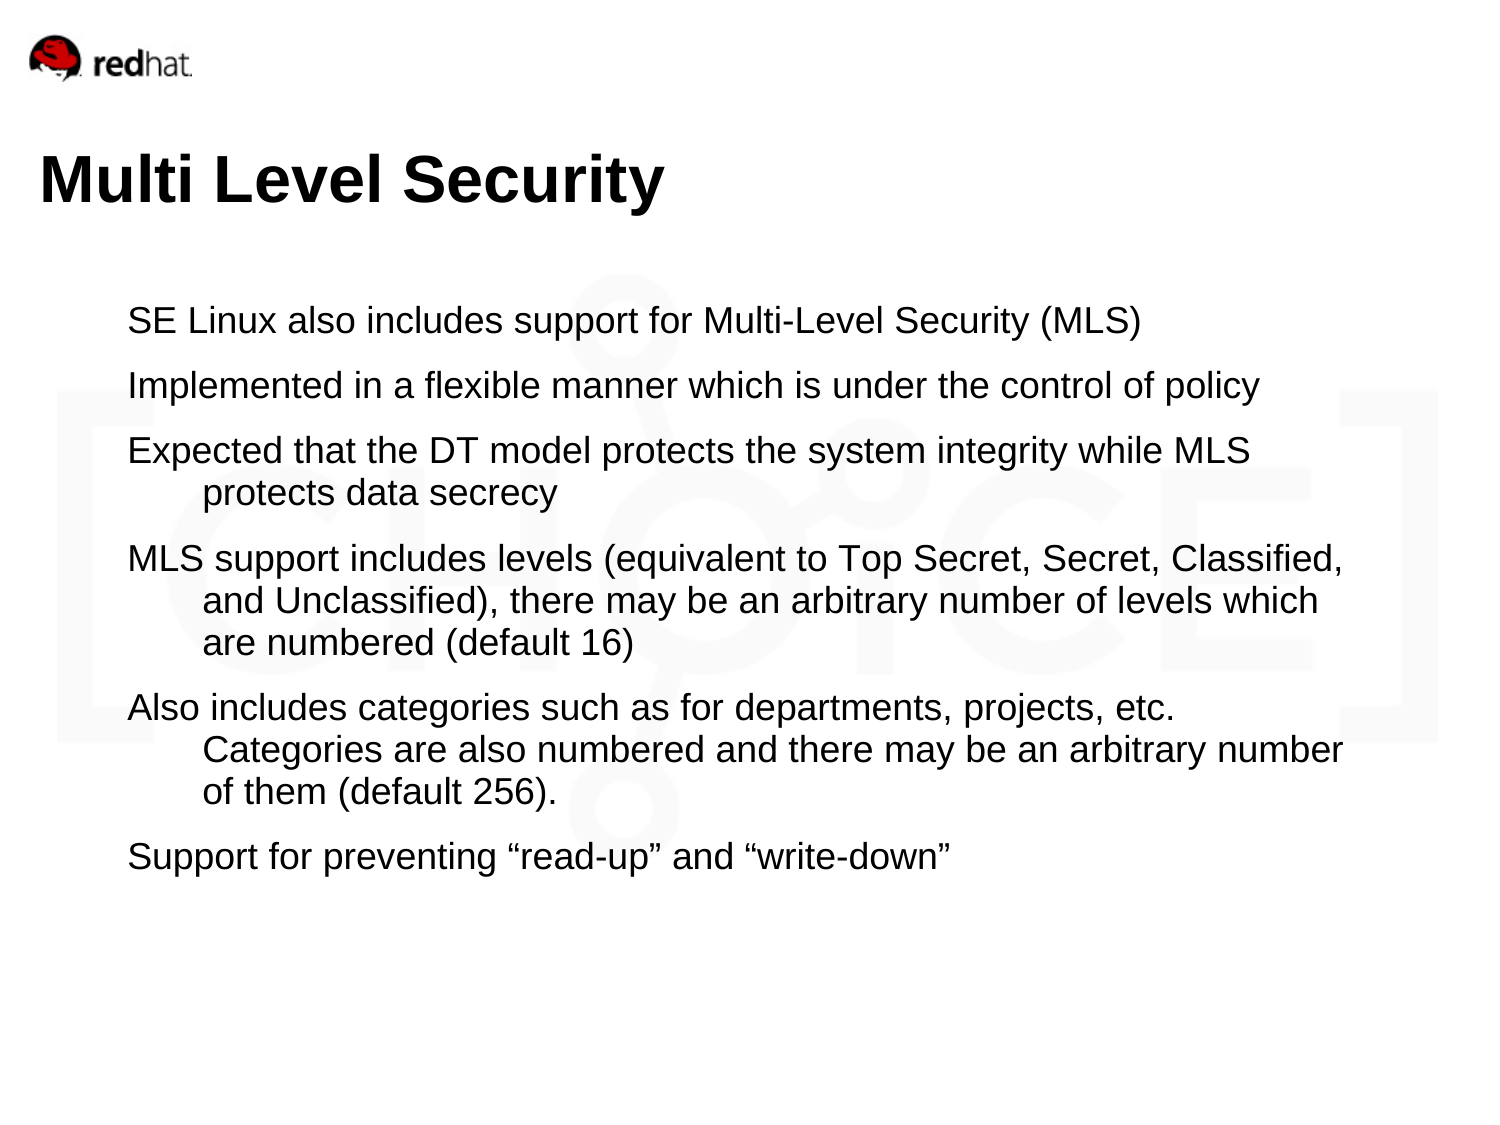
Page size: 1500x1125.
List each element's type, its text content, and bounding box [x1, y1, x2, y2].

picture [57, 274, 1438, 864]
list SE Linux also includes support for Multi-Level Security (MLS) Implemented in a flexible manner which is under the control of policy Expected that the DT model protects the system integrity while MLS protects data secrecy MLS support includes levels (equivalent to Top Secret, Secret, Classified, and Unclassified), there may be an arbitrary number of levels which are numbered (default 16) Also includes categories such as for departments, projects, etc. Categories are also numbered and there may be an arbitrary number of them (default 256). Support for preventing “read-up” and “write-down” [112, 291, 1389, 947]
title Multi Level Security [25, 82, 1378, 225]
picture [28, 33, 192, 82]
